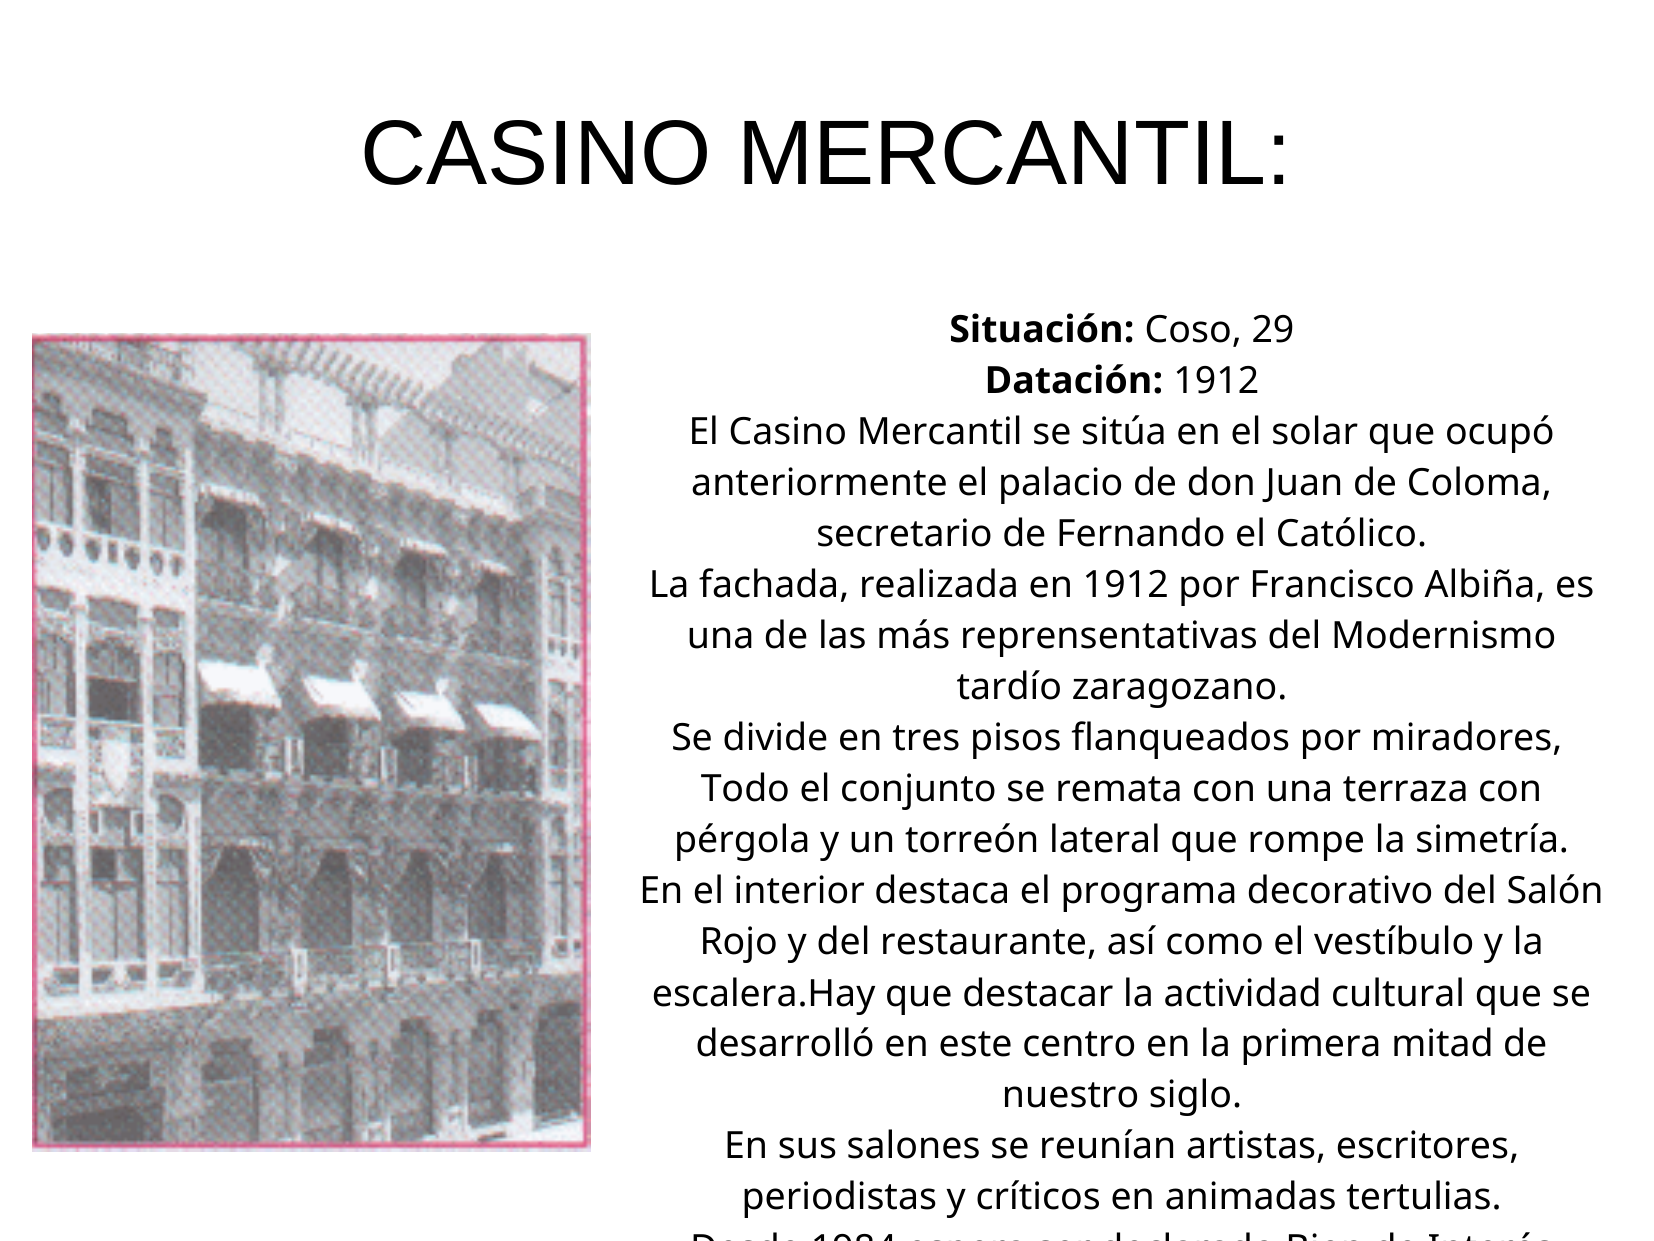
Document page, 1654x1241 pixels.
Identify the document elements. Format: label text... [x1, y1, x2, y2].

title CASINO MERCANTIL: [82, 49, 1571, 257]
picture [32, 333, 591, 1152]
text_box Situación: Coso, 29 Datación: 1912 El Casino Mercantil se sitúa en el solar que ocupó anteriormente el palacio de don Juan de Coloma, secretario de Fernando el Católico. La fachada, realizada en 1912 por Francisco Albiña, es una de las más reprensentativas del Modernismo tardío zaragozano. Se divide en tres pisos flanqueados por miradores, Todo el conjunto se remata con una terraza con pérgola y un torreón lateral que rompe la simetría. En el interior destaca el programa decorativo del Salón Rojo y del restaurante, así como el vestíbulo y la escalera.Hay que destacar la actividad cultural que se desarrolló en este centro en la primera mitad de nuestro siglo. En sus salones se reunían artistas, escritores, periodistas y críticos en animadas tertulias. Desde 1984 espera ser declarado Bien de Interés Cultural. [620, 295, 1625, 1241]
